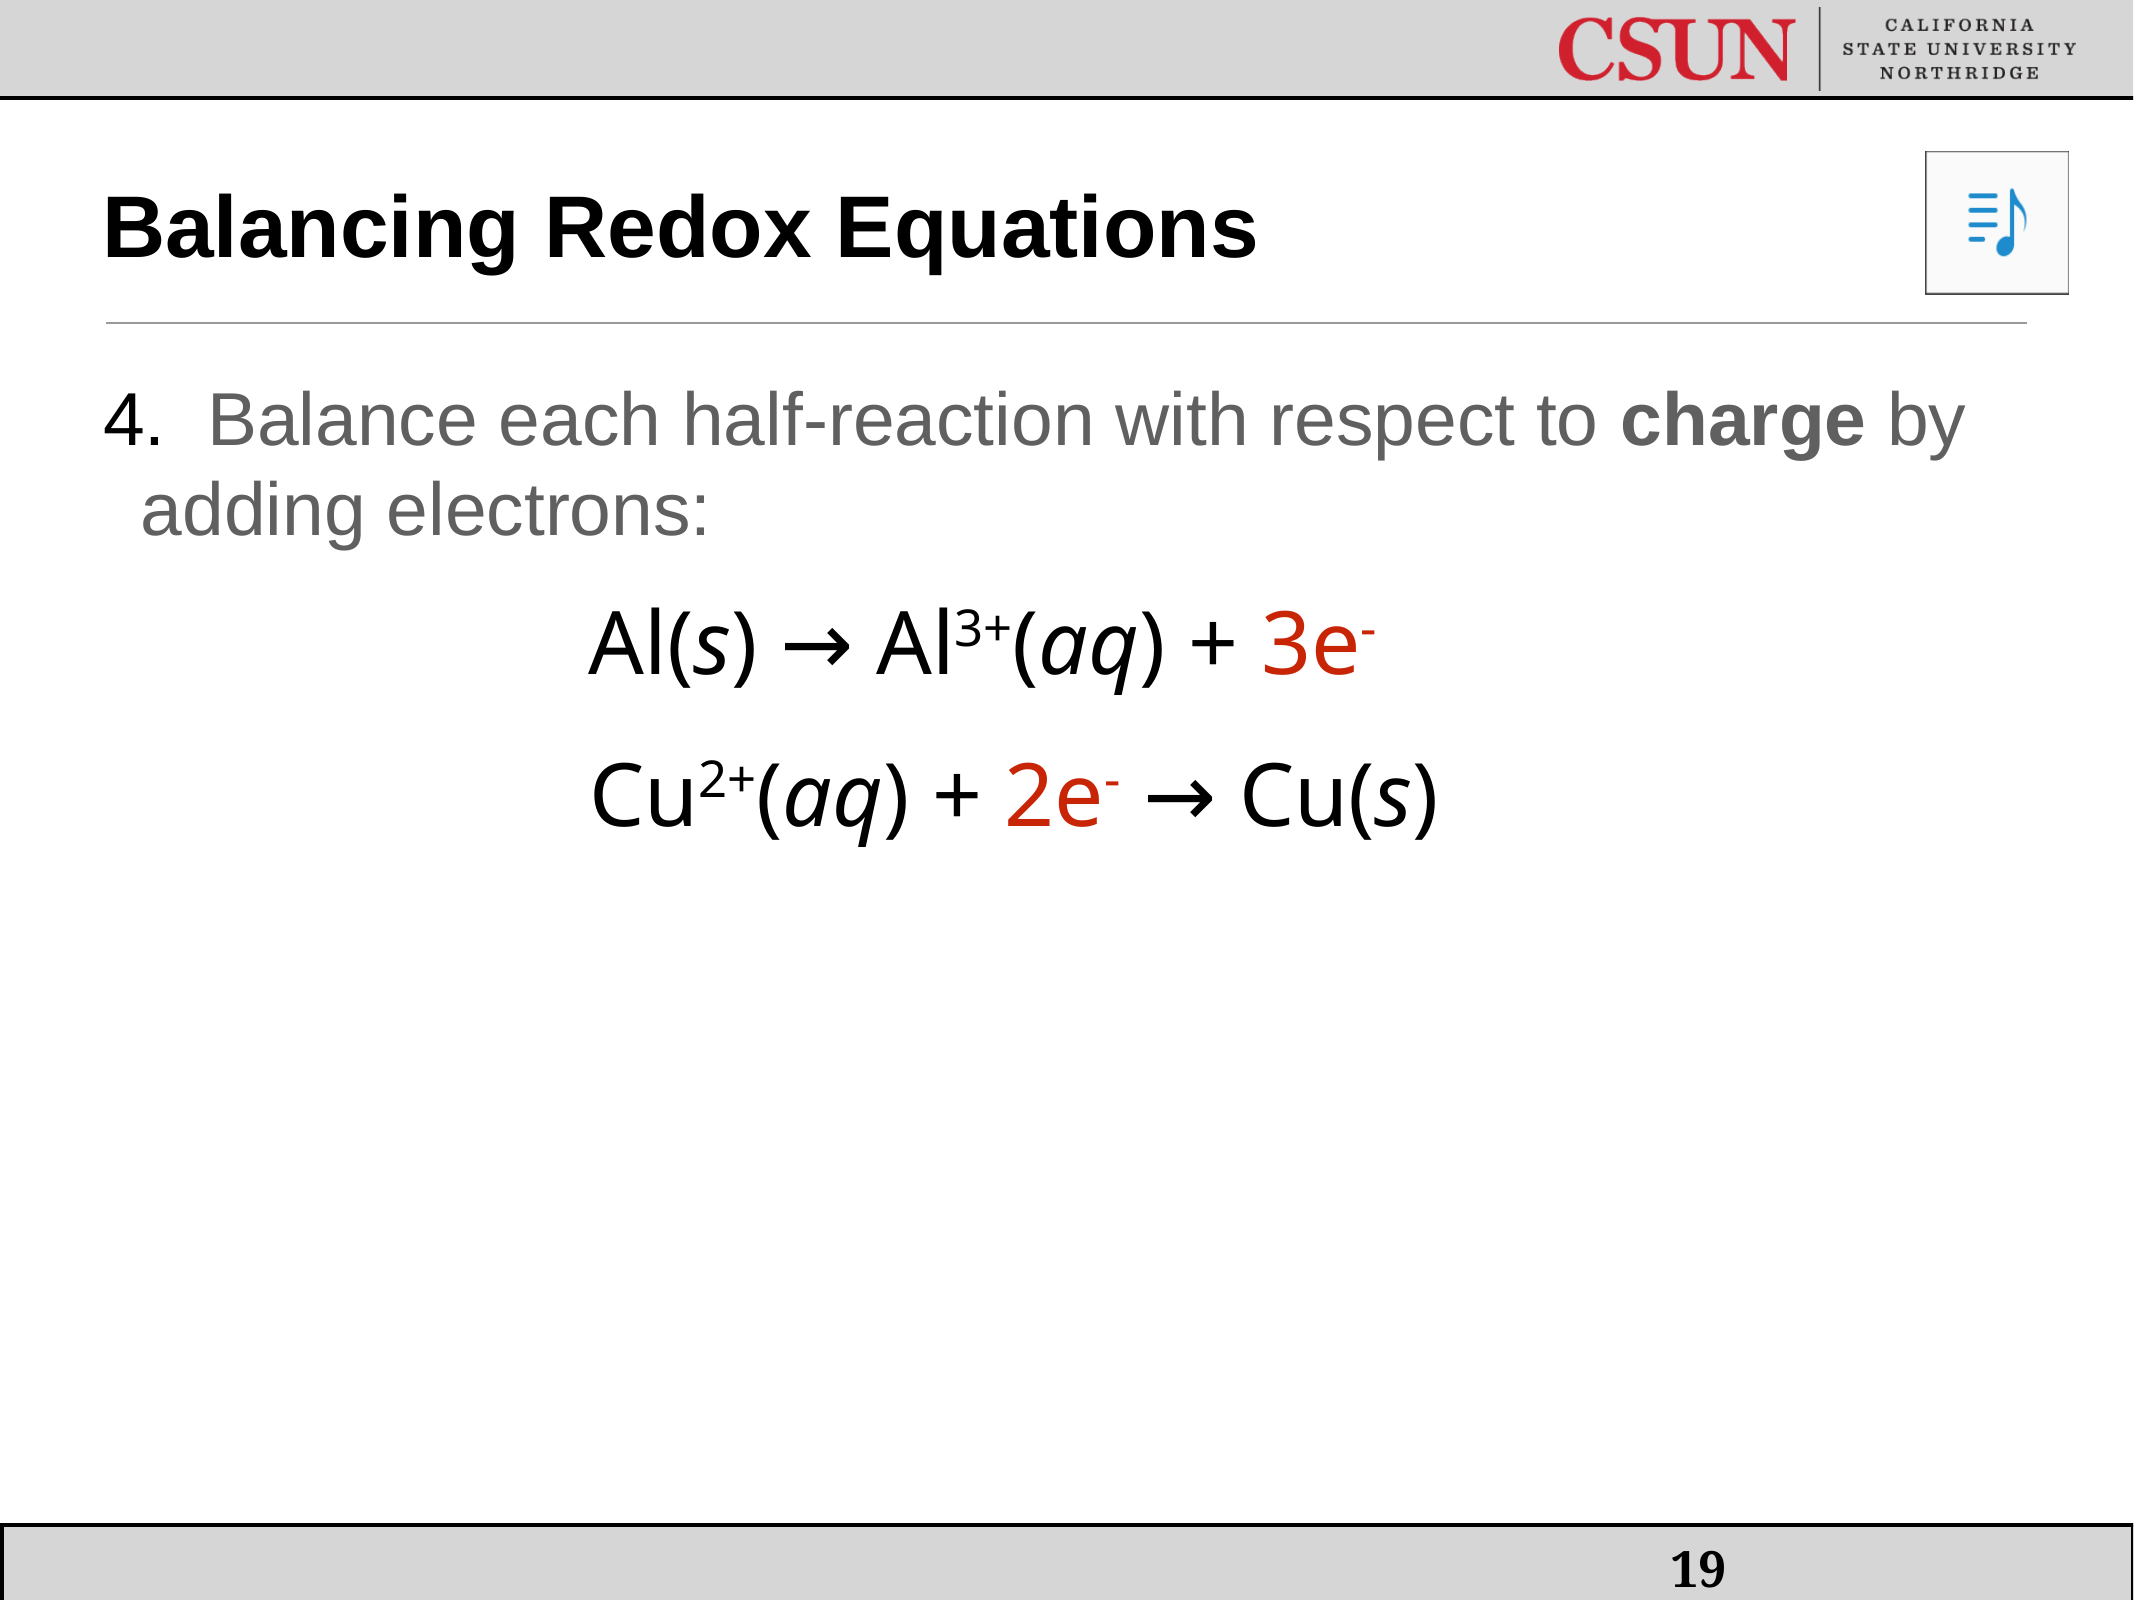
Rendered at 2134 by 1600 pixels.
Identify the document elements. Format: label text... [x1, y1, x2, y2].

title Balancing Redox Equations [93, 104, 2040, 284]
text_box Balance each half-reaction with respect to charge by adding electrons: [94, 362, 2041, 591]
picture [1559, 7, 2076, 91]
text_box [1924, 150, 2071, 296]
text_box Cu2+(aq) + 2e- → Cu(s) [580, 730, 1636, 852]
text_box Al(s) → Al3+(aq) + 3e- [580, 578, 1603, 701]
